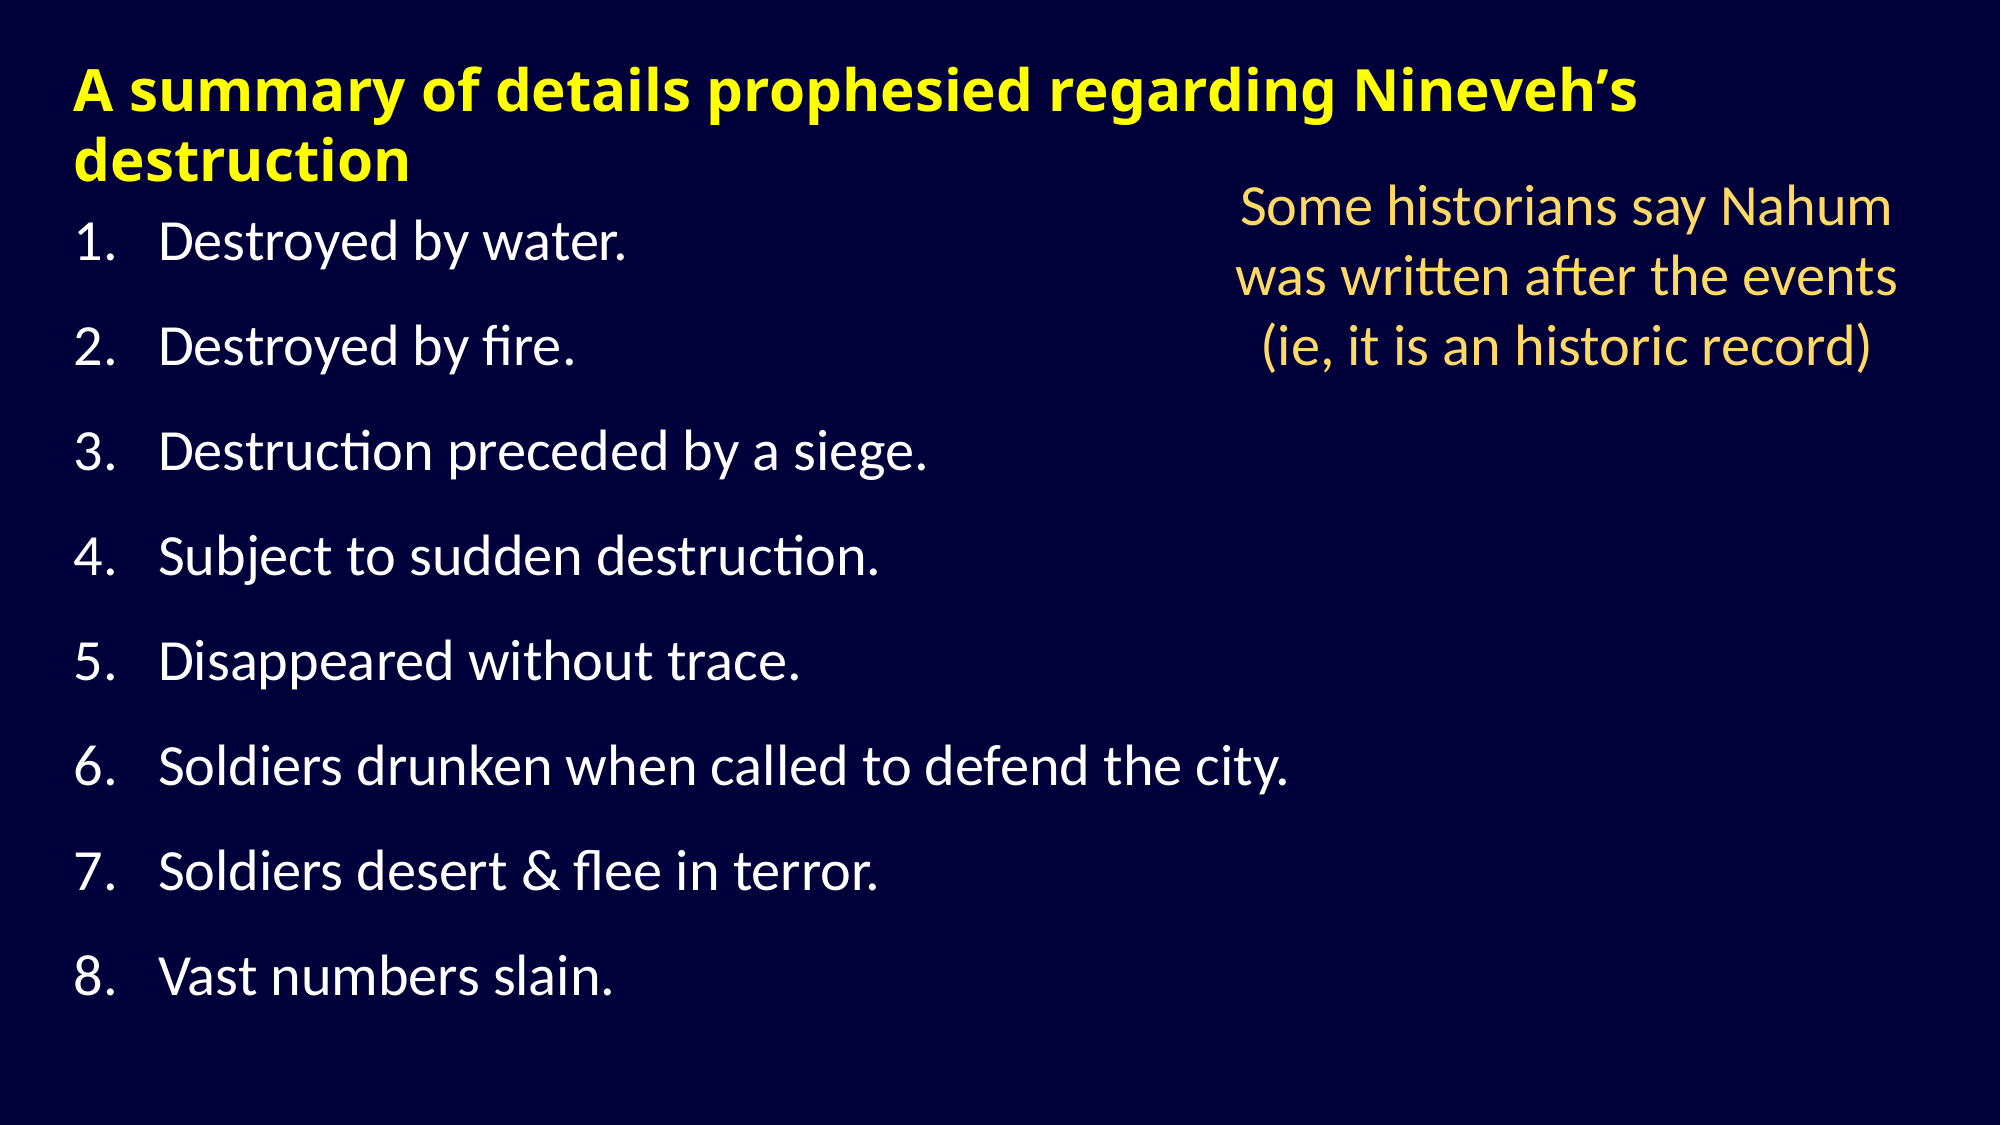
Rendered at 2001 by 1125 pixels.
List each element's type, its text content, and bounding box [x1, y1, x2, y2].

text_box Some historians say Nahum was written after the events (ie, it is an historic record) [1213, 159, 1921, 388]
text_box Destroyed by water. Destroyed by fire. Destruction preceded by a siege. Subject to sudden destruction. Disappeared without trace. Soldiers drunken when called to defend the city. Soldiers desert & flee in terror. Vast numbers slain. [58, 159, 1328, 1013]
text_box A summary of details prophesied regarding Nineveh’s destruction [59, 46, 1920, 159]
